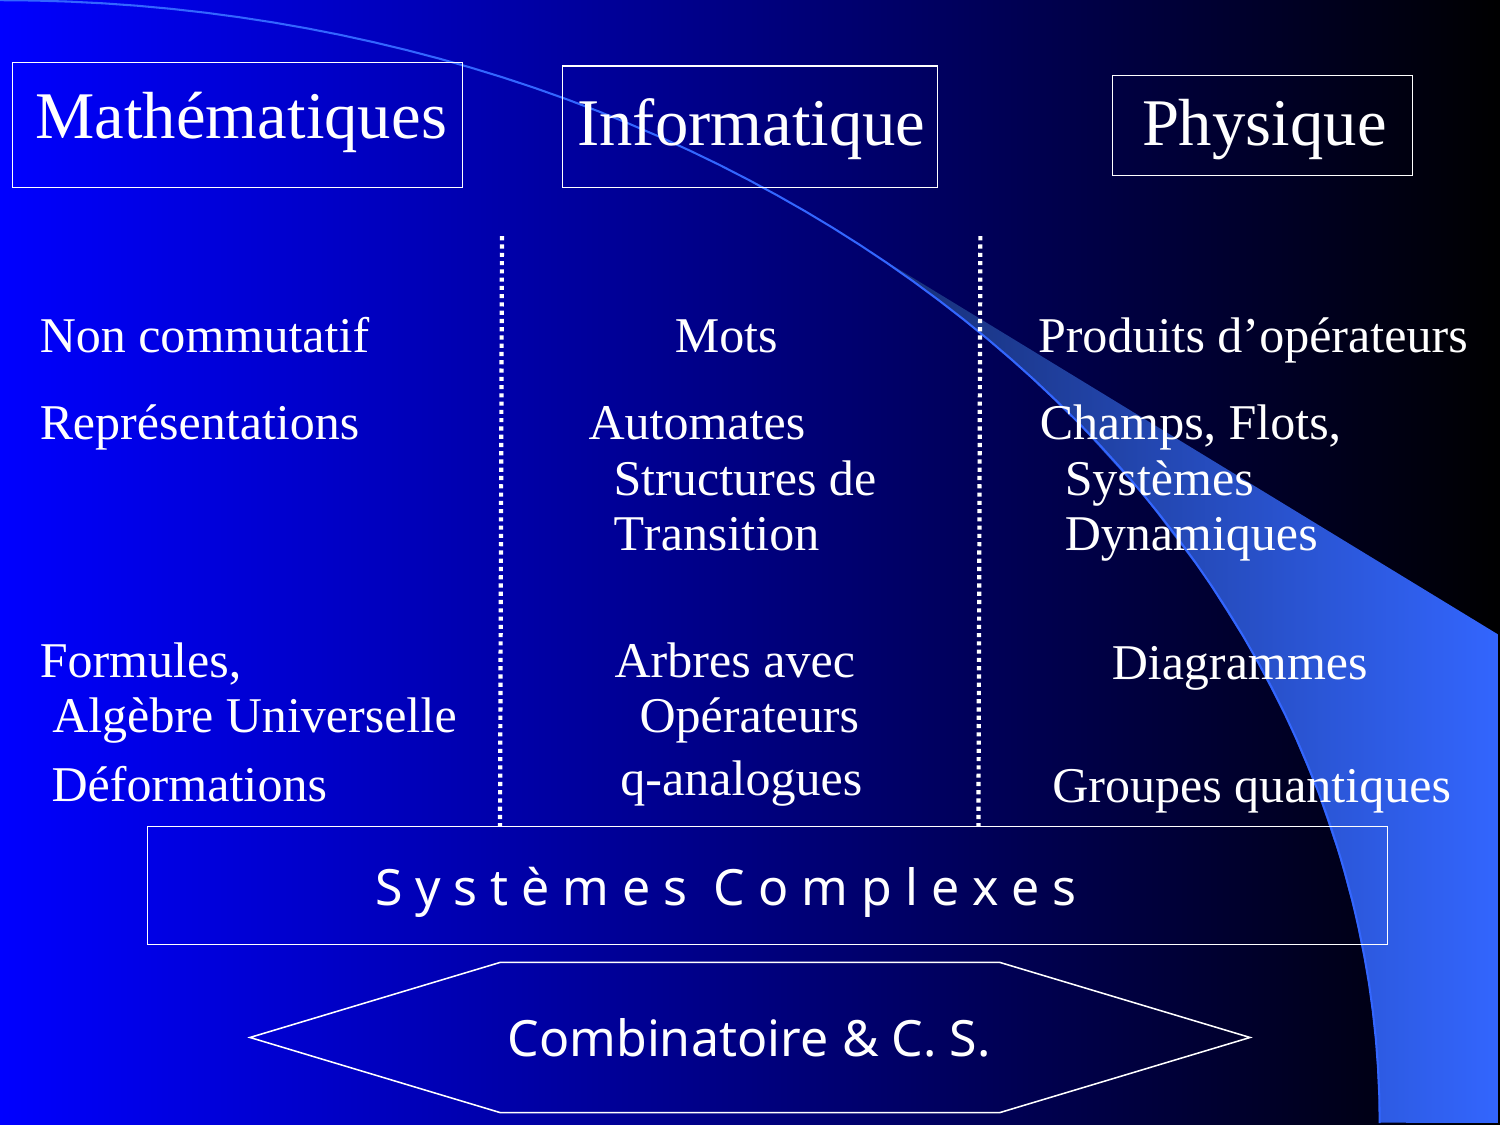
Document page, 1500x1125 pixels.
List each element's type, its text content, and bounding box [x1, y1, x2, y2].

text_box Champs, Flots, Systèmes Dynamiques [1012, 387, 1369, 569]
text_box Automates Structures de Transition [561, 387, 904, 569]
text_box Produits d’opérateurs [1010, 299, 1484, 371]
text_box Déformations [24, 749, 343, 821]
text_box Groupes quantiques [1025, 750, 1467, 821]
text_box S y s t è m e s C o m p l e x e s [360, 844, 1116, 930]
text_box Formules, Algèbre Universelle [12, 624, 472, 751]
text_box Non commutatif [12, 299, 385, 371]
text_box Informatique [938, 78, 942, 169]
text_box q-analogues [593, 743, 878, 815]
text_box Informatique [563, 78, 937, 169]
text_box Arbres avec Opérateurs [587, 624, 883, 751]
text_box Physique [1127, 78, 1403, 169]
text_box Mathématiques [20, 71, 462, 161]
text_box Mots [647, 299, 793, 371]
text_box Combinatoire & C. S. [493, 995, 1006, 1079]
text_box Représentations [12, 387, 375, 459]
text_box Diagrammes [1084, 627, 1396, 699]
